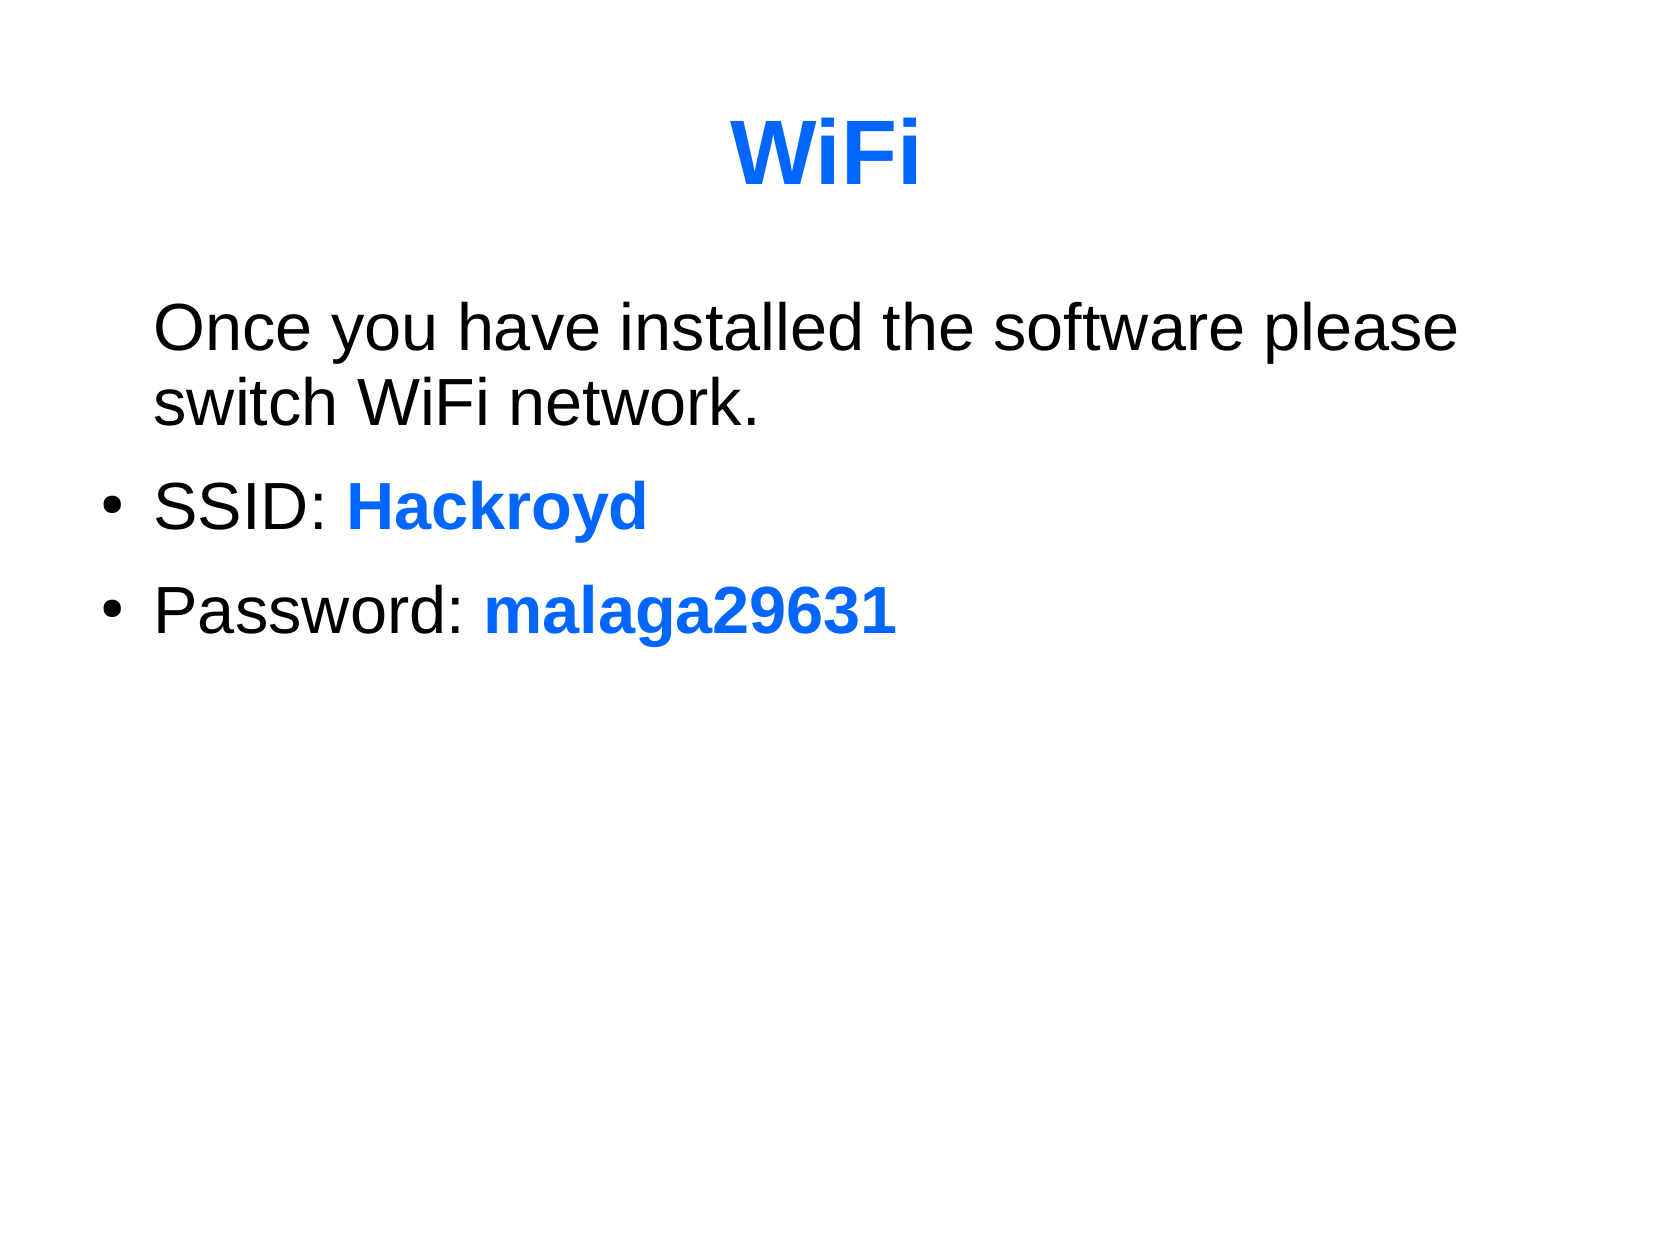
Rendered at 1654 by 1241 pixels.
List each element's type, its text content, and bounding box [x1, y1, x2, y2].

list Once you have installed the software please switch WiFi network. SSID: Hackroyd Password: malaga29631 [82, 290, 1571, 1010]
title WiFi [82, 49, 1571, 257]
